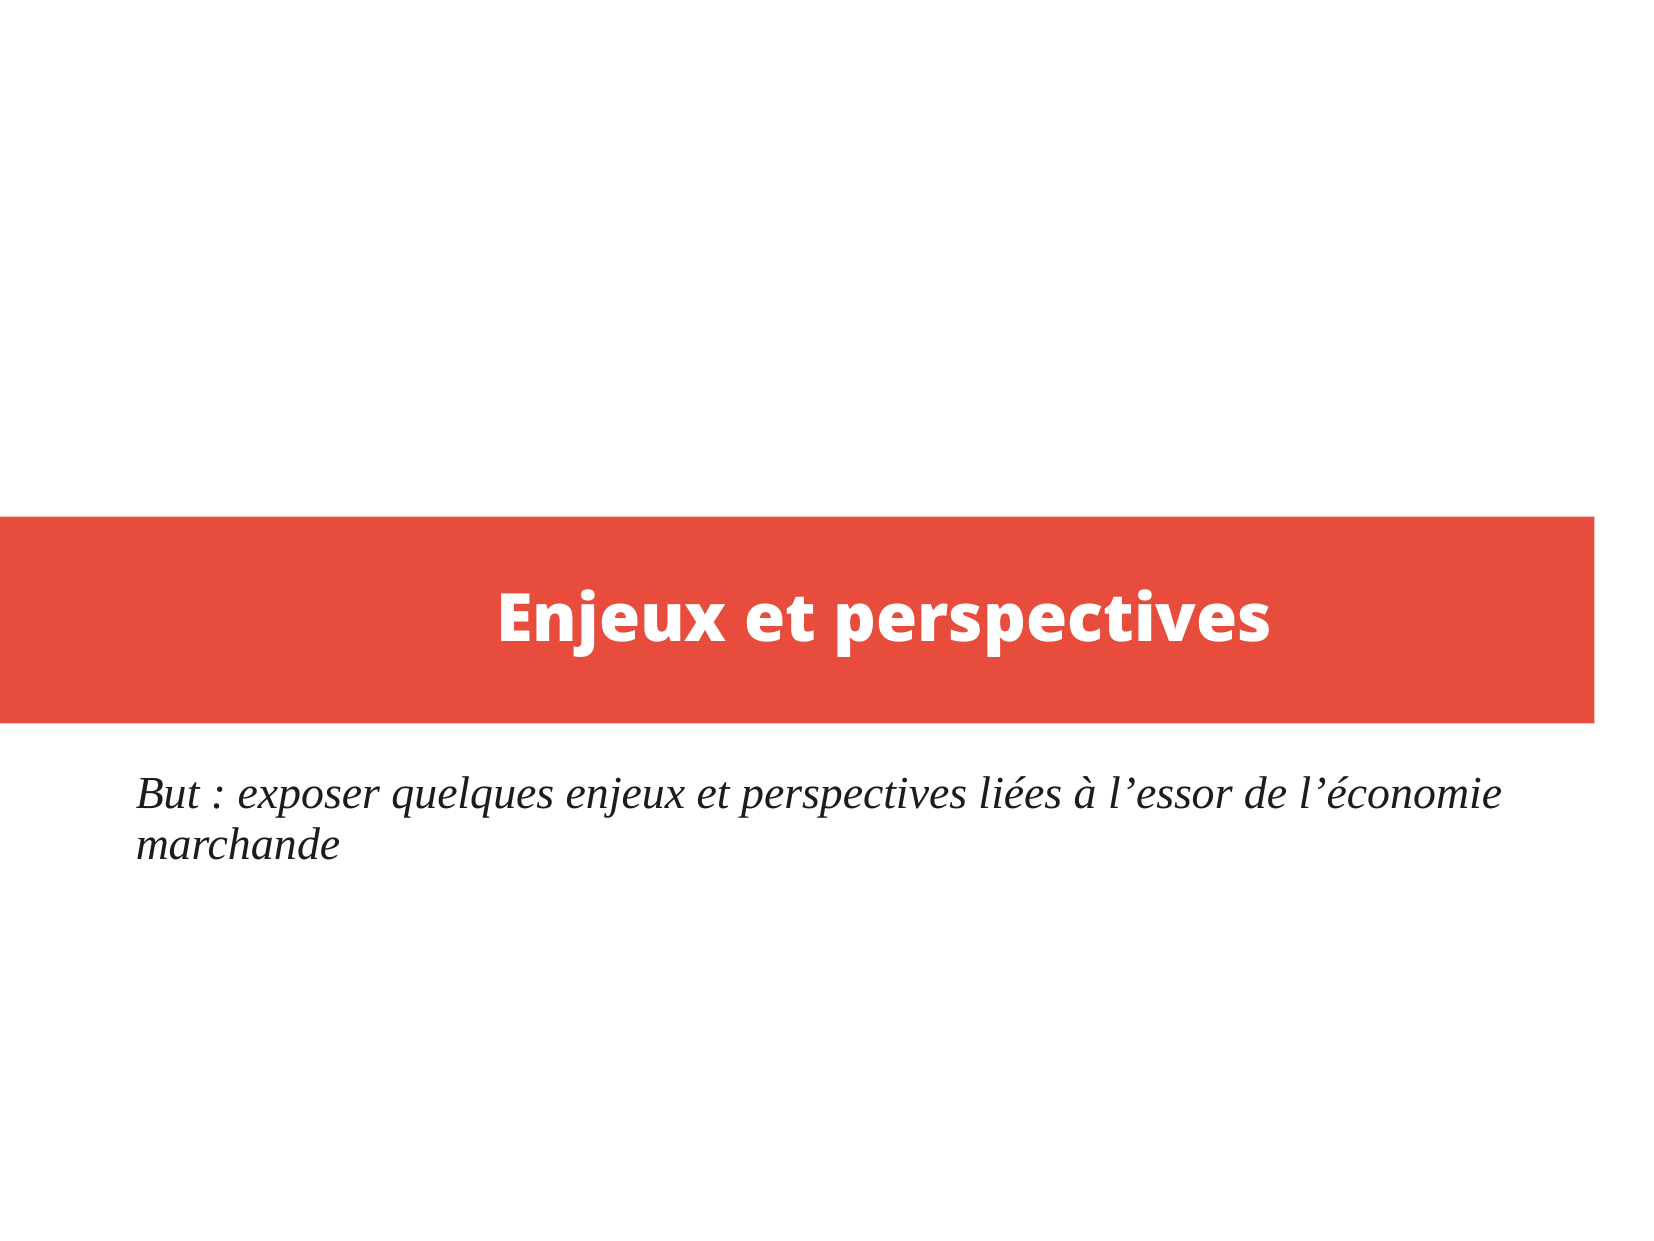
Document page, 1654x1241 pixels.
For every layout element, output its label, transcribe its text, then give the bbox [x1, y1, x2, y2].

title Enjeux et perspectives [496, 566, 1406, 662]
list But : exposer quelques enjeux et perspectives liées à l’essor de l’économie marchande [88, 767, 1595, 1182]
